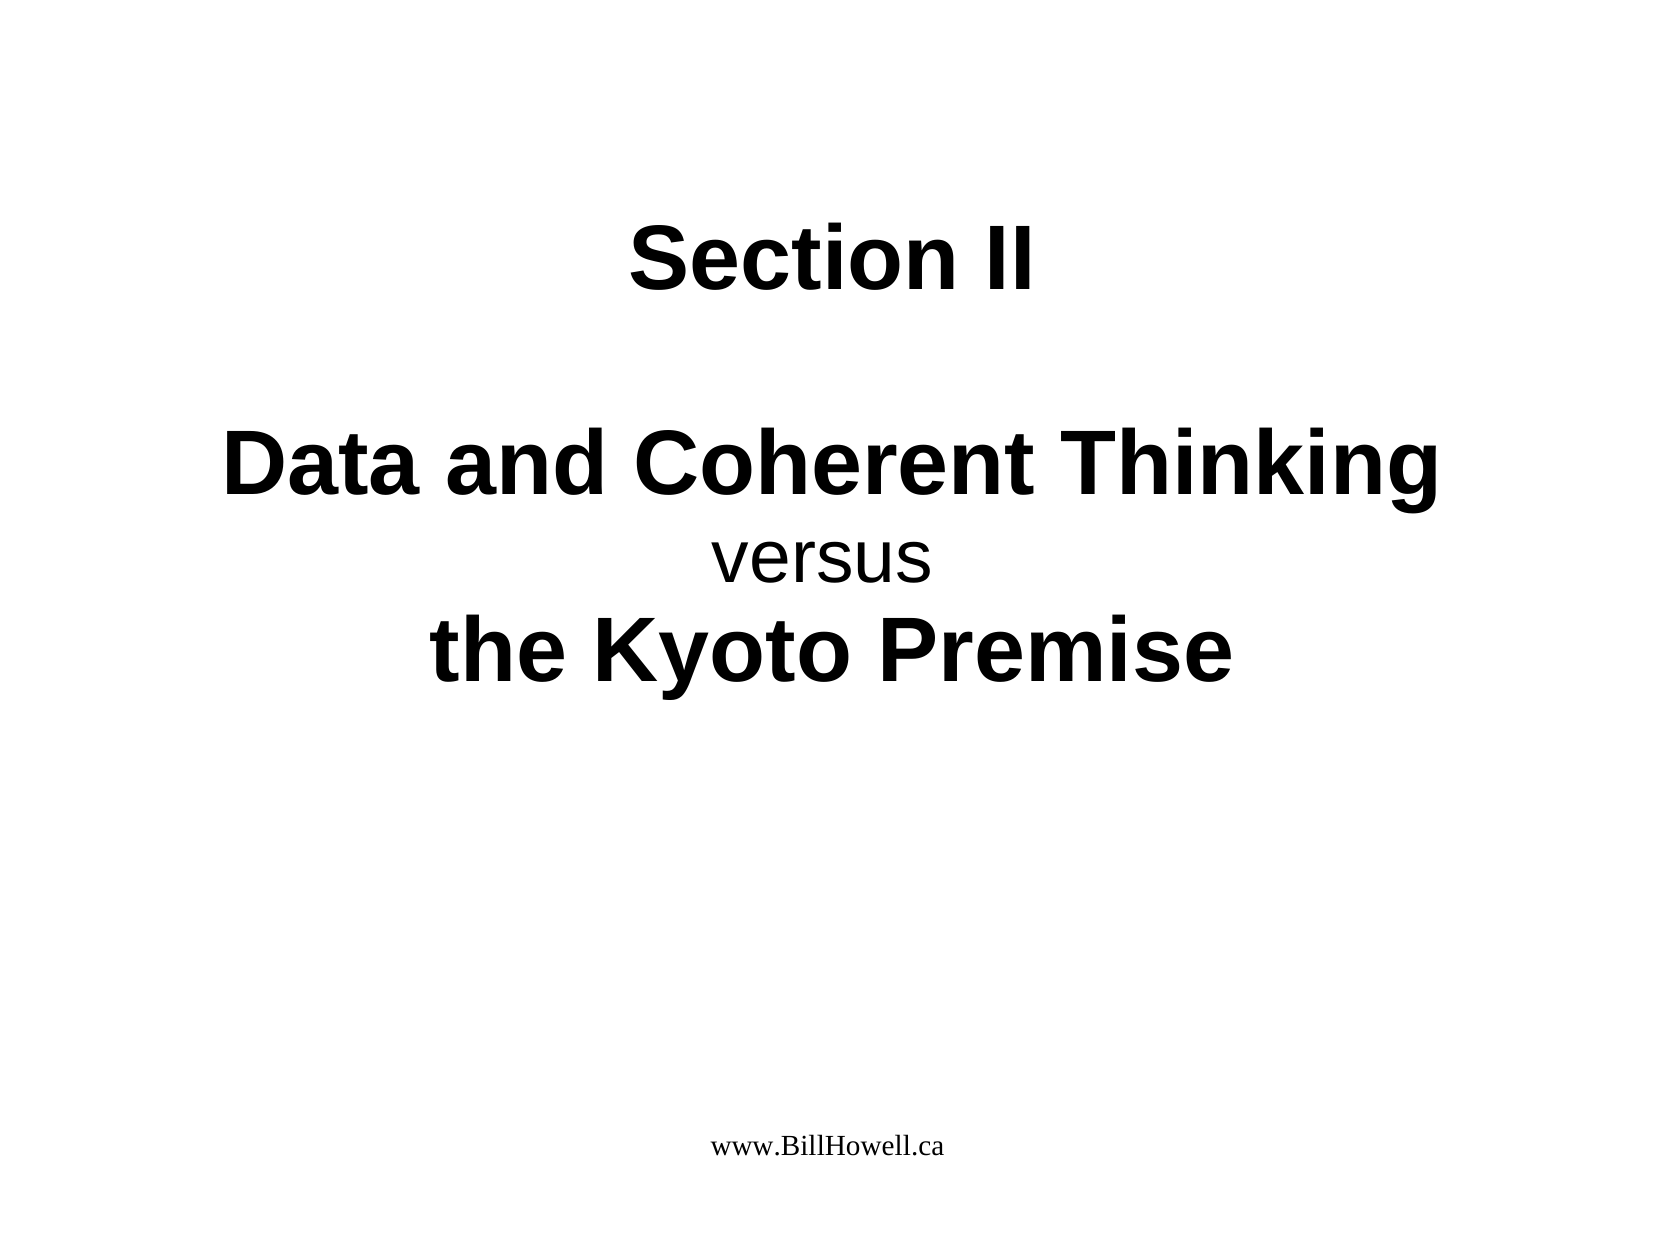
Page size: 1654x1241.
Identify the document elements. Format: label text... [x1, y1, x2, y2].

title Section II Data and Coherent Thinking versus the Kyoto Premise [88, 206, 1577, 701]
